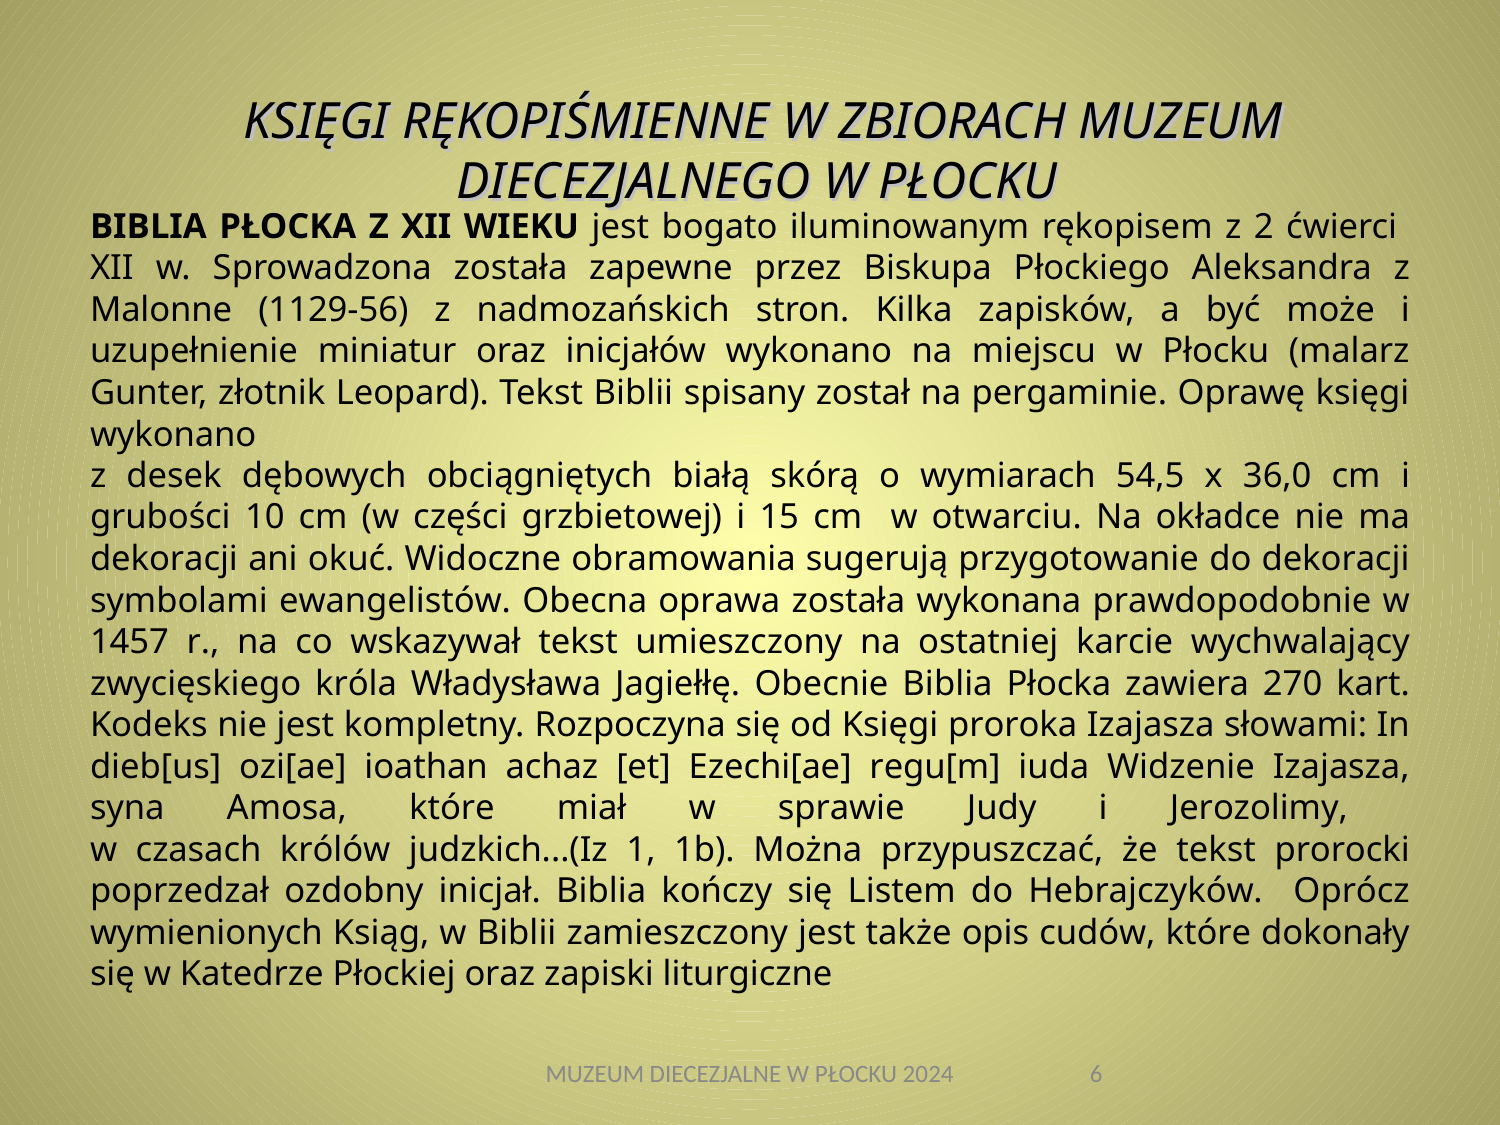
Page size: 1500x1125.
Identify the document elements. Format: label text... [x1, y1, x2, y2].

title KSIĘGI RĘKOPIŚMIENNE W ZBIORACH MUZEUM DIECEZJALNEGO W PŁOCKU [88, 54, 1439, 243]
text_box [1074, 1042, 1426, 1103]
text_box MUZEUM DIECEZJALNE W PŁOCKU 2024 [512, 1042, 988, 1103]
list BIBLIA PŁOCKA Z XII WIEKU jest bogato iluminowanym rękopisem z 2 ćwierci XII w. Sprowadzona została zapewne przez Biskupa Płockiego Aleksandra z Malonne (1129-56) z nadmozańskich stron. Kilka zapisków, a być może i uzupełnienie miniatur oraz inicjałów wykonano na miejscu w Płocku (malarz Gunter, złotnik Leopard). Tekst Biblii spisany został na pergaminie. Oprawę księgi wykonano z desek dębowych obciągniętych białą skórą o wymiarach 54,5 x 36,0 cm i grubości 10 cm (w części grzbietowej) i 15 cm w otwarciu. Na okładce nie ma dekoracji ani okuć. Widoczne obramowania sugerują przygotowanie do dekoracji symbolami ewangelistów. Obecna oprawa została wykonana prawdopodobnie w 1457 r., na co wskazywał tekst umieszczony na ostatniej karcie wychwalający zwycięskiego króla Władysława Jagiełłę. Obecnie Biblia Płocka zawiera 270 kart. Kodeks nie jest kompletny. Rozpoczyna się od Księgi proroka Izajasza słowami: In dieb[us] ozi[ae] ioathan achaz [et] Ezechi[ae] regu[m] iuda Widzenie Izajasza, syna Amosa, które miał w sprawie Judy i Jerozolimy, w czasach królów judzkich...(Iz 1, 1b). Można przypuszczać, że tekst prorocki poprzedzał ozdobny inicjał. Biblia kończy się Listem do Hebrajczyków. Oprócz wymienionych Ksiąg, w Biblii zamieszczony jest także opis cudów, które dokonały się w Katedrze Płockiej oraz zapiski liturgiczne [75, 196, 1426, 1005]
